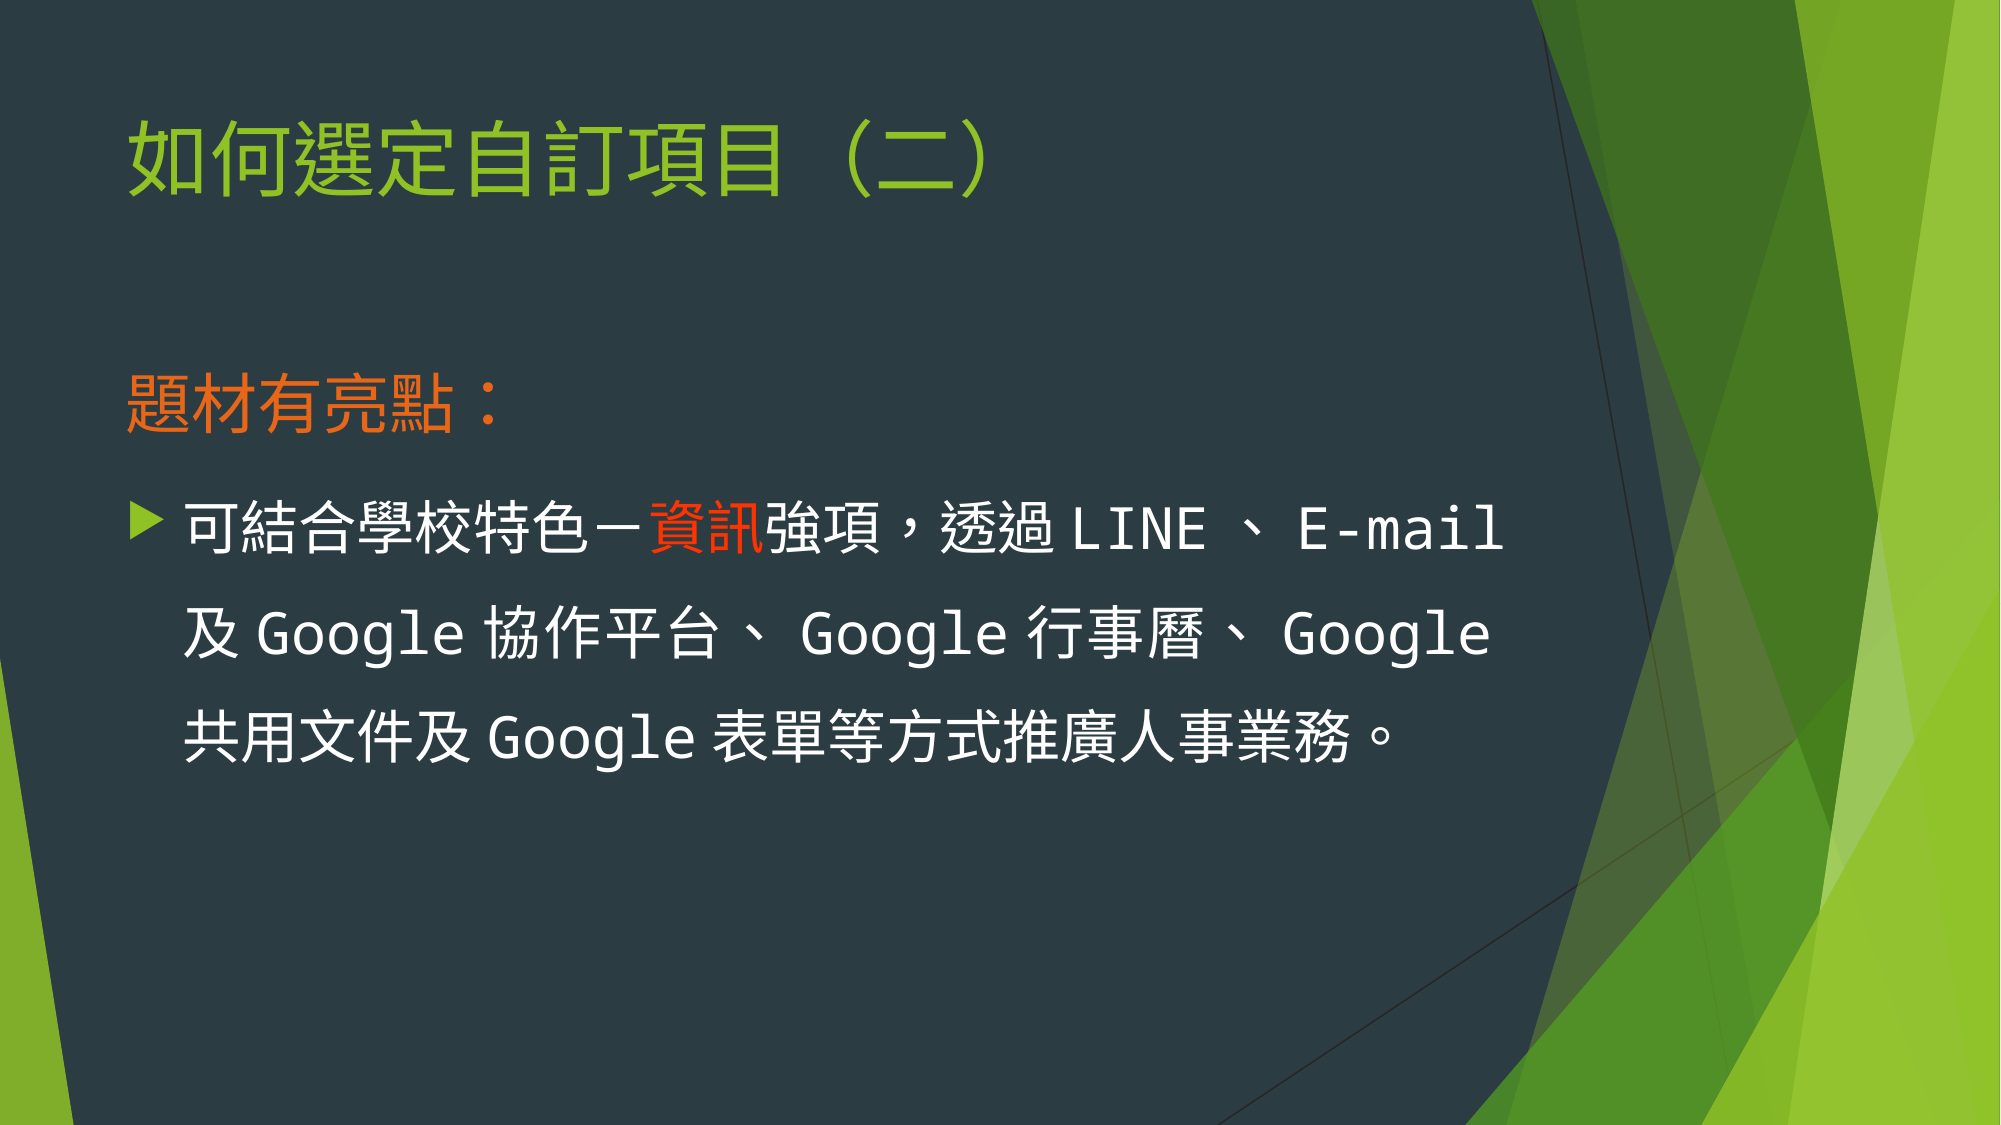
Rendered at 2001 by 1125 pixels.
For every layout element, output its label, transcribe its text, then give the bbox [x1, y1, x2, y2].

list 題材有亮點： [110, 354, 1522, 448]
title 如何選定自訂項目（二） [111, 99, 1522, 317]
list 可結合學校特色－資訊強項，透過LINE、E-mail及Google協作平台、Google行事曆、Google共用文件及Google表單等方式推廣人事業務。 [110, 448, 1522, 992]
